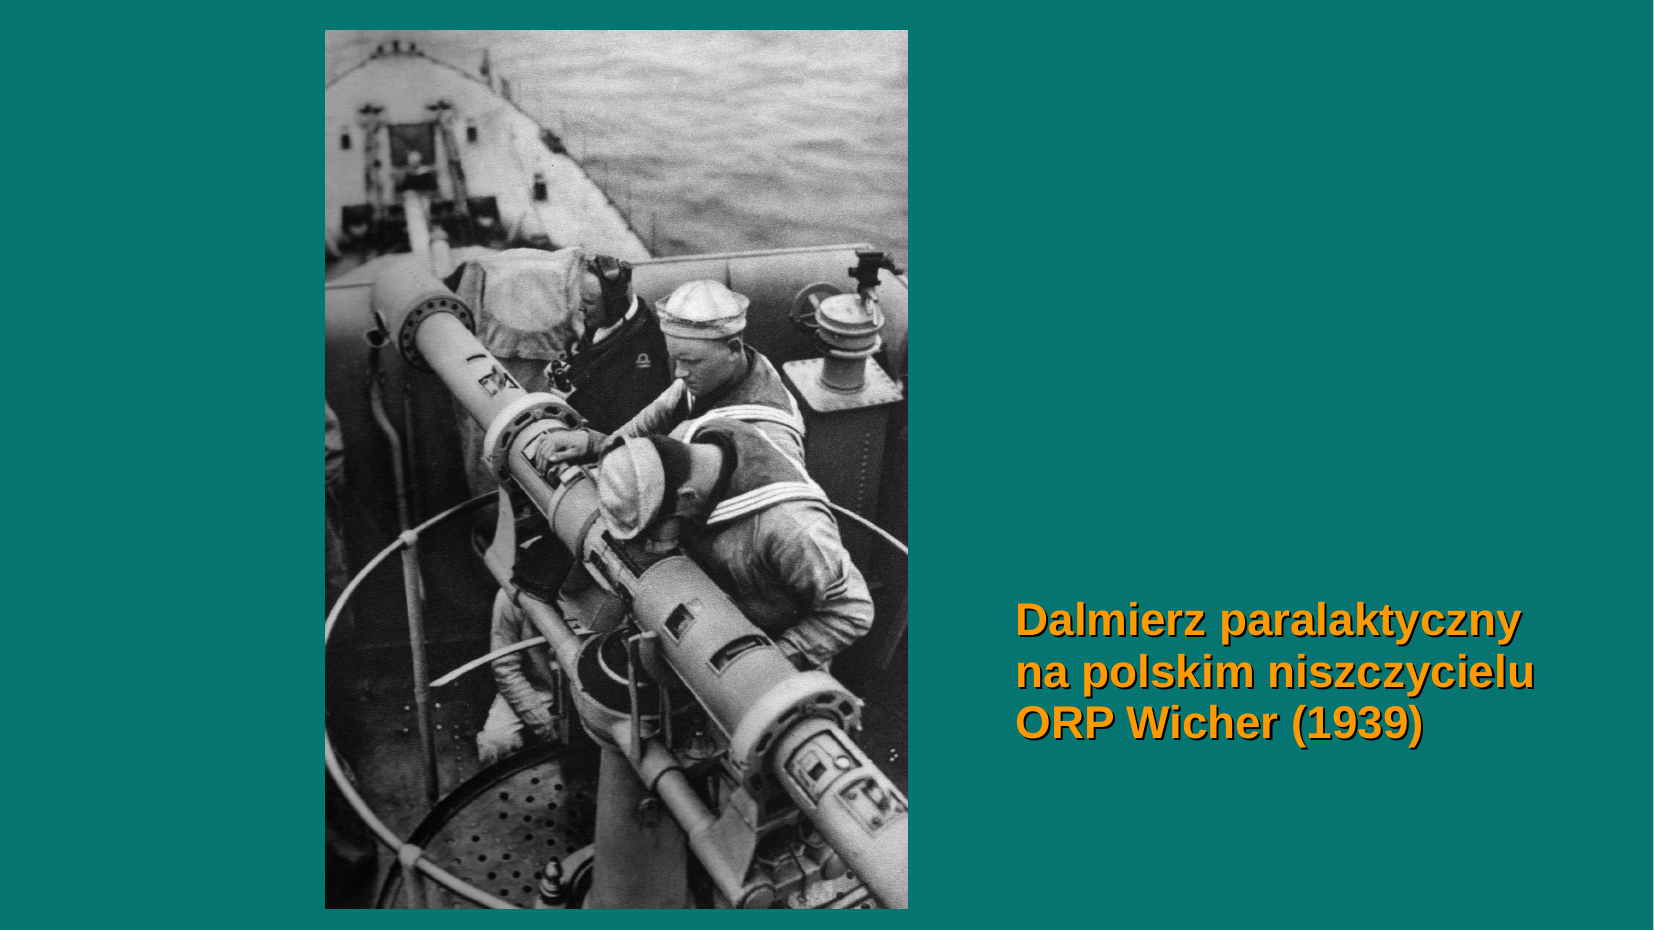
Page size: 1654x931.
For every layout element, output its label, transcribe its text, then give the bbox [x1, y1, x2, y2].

picture [325, 30, 908, 909]
text_box Dalmierz paralaktyczny na polskim niszczycielu ORP Wicher (1939) [1000, 586, 1551, 756]
